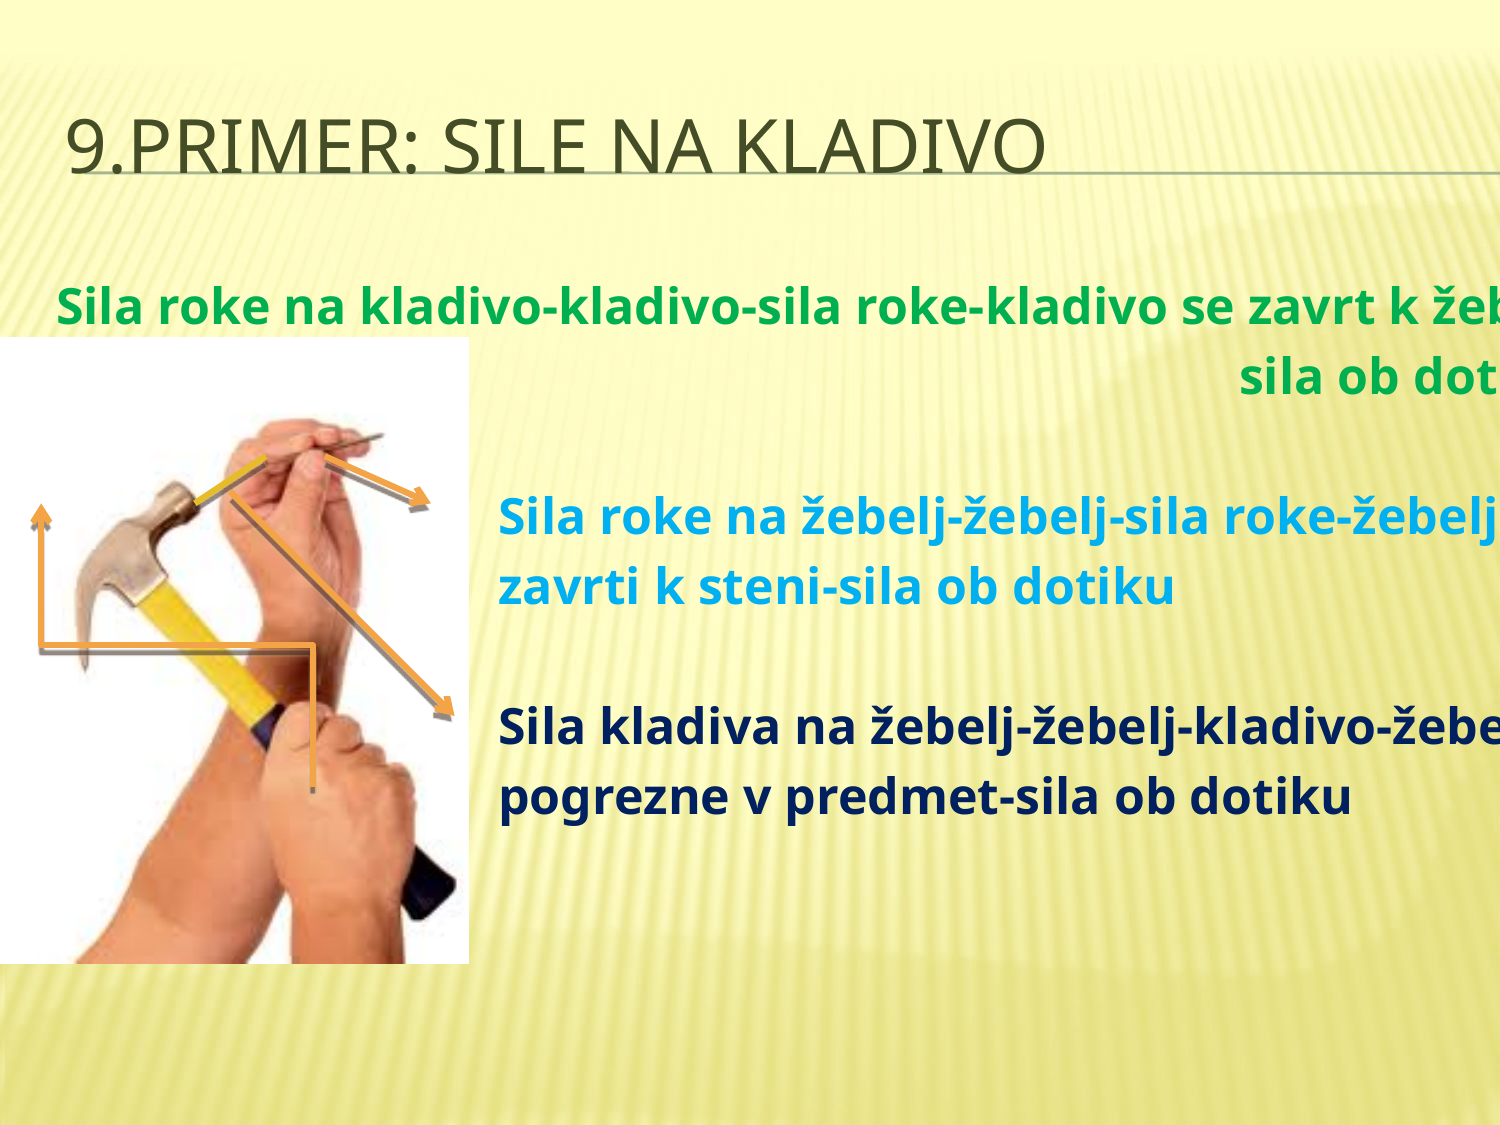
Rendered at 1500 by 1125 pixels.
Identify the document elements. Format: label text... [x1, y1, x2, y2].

list Sila roke na kladivo-kladivo-sila roke-kladivo se zavrt k žeblju- sila ob dotiku Sila roke na žebelj-žebelj-sila roke-žebelj se zavrti k steni-sila ob dotiku Sila kladiva na žebelj-žebelj-kladivo-žebelj se pogrezne v predmet-sila ob dotiku [41, 267, 1500, 1010]
title 9.primer: sile na kladivo [50, 75, 1475, 213]
picture [0, 0, 1500, 1125]
